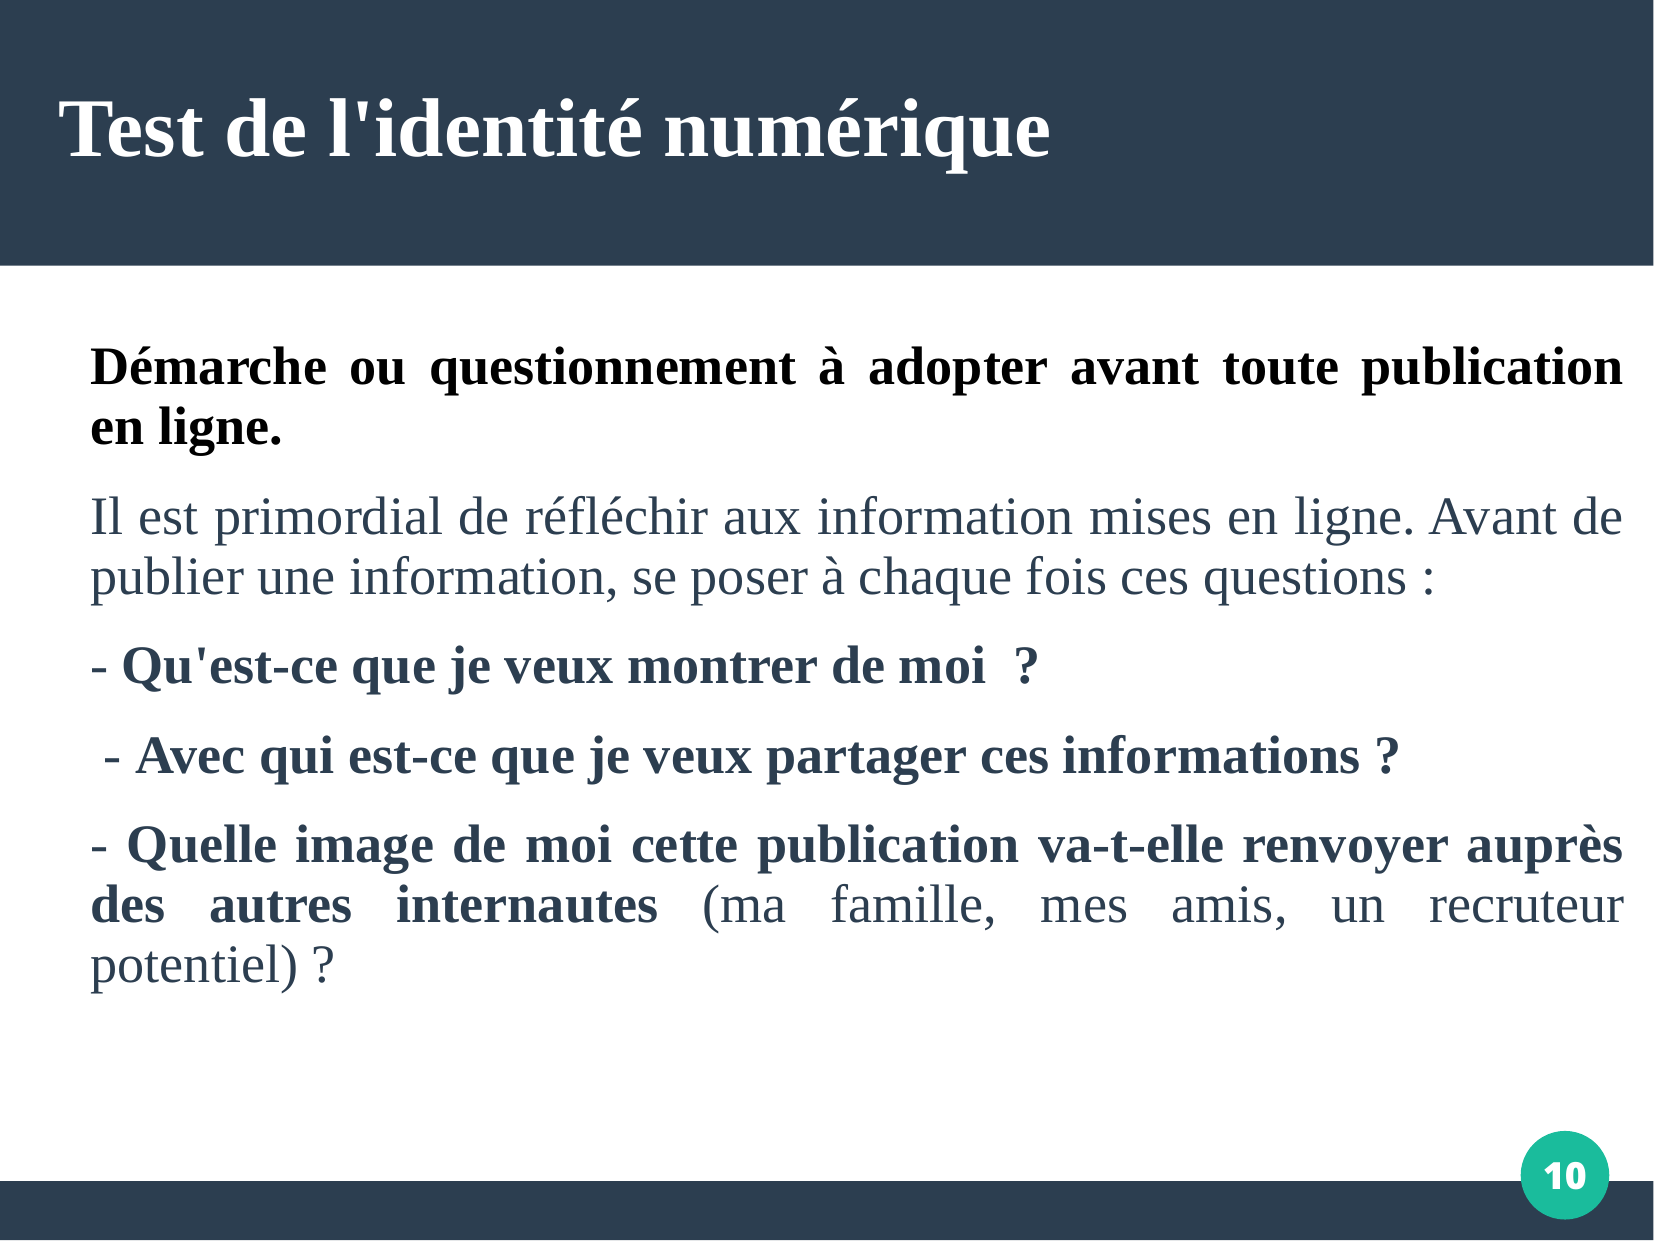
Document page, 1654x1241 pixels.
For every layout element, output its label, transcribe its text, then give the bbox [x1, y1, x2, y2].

title Test de l'identité numérique [59, 49, 1595, 207]
list Démarche ou questionnement à adopter avant toute publication en ligne. Il est primordial de réfléchir aux information mises en ligne. Avant de publier une information, se poser à chaque fois ces questions : - Qu'est-ce que je veux montrer de moi ? - Avec qui est-ce que je veux partager ces informations ? - Quelle image de moi cette publication va-t-elle renvoyer auprès des autres internautes (ma famille, mes amis, un recruteur potentiel) ? [90, 336, 1626, 1164]
